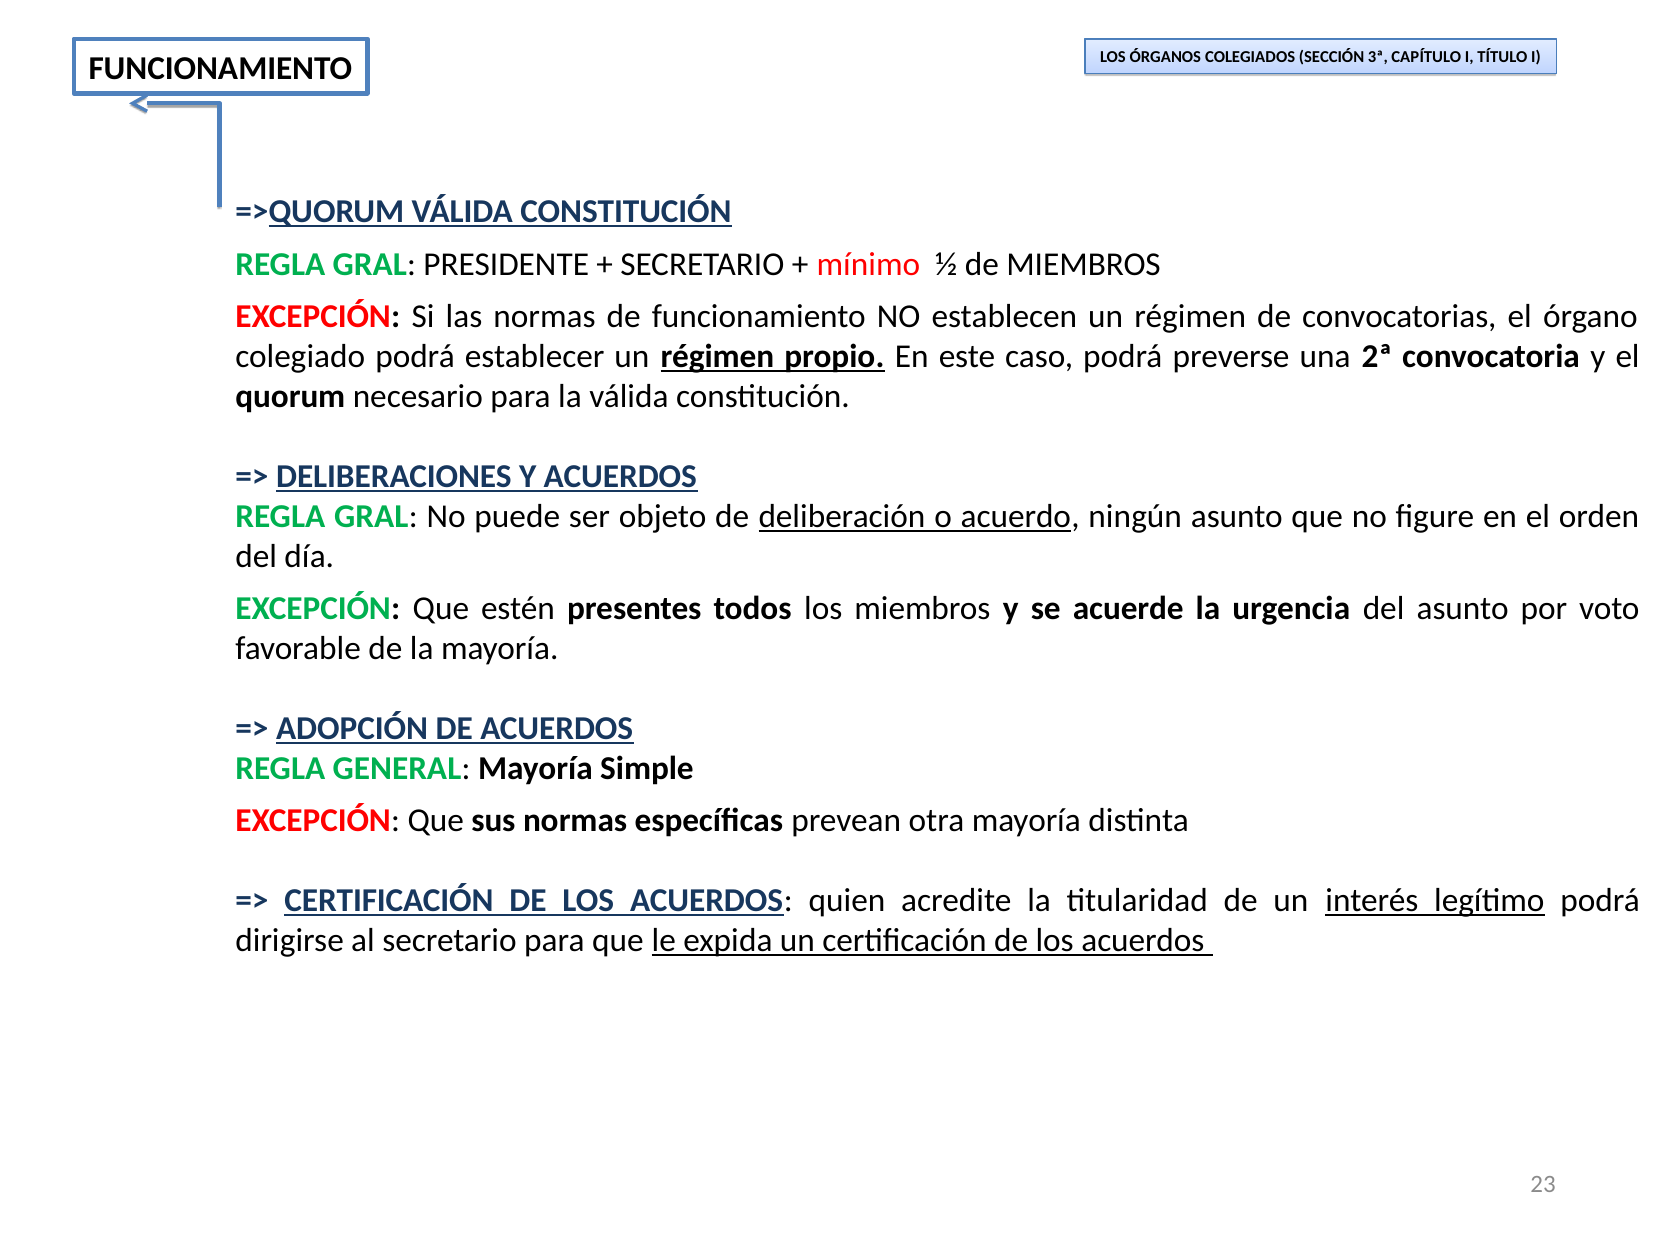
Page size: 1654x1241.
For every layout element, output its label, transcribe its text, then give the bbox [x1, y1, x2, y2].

text_box =>QUORUM VÁLIDA CONSTITUCIÓN REGLA GRAL: PRESIDENTE + SECRETARIO + mínimo ½ de MIEMBROS EXCEPCIÓN: Si las normas de funcionamiento NO establecen un régimen de convocatorias, el órgano colegiado podrá establecer un régimen propio. En este caso, podrá preverse una 2ª convocatoria y el quorum necesario para la válida constitución. => DELIBERACIONES Y ACUERDOS REGLA GRAL: No puede ser objeto de deliberación o acuerdo, ningún asunto que no figure en el orden del día. EXCEPCIÓN: Que estén presentes todos los miembros y se acuerde la urgencia del asunto por voto favorable de la mayoría. => ADOPCIÓN DE ACUERDOS REGLA GENERAL: Mayoría Simple EXCEPCIÓN: Que sus normas específicas prevean otra mayoría distinta => CERTIFICACIÓN DE LOS ACUERDOS: quien acredite la titularidad de un interés legítimo podrá dirigirse al secretario para que le expida un certificación de los acuerdos [220, 182, 1654, 1006]
text_box FUNCIONAMIENTO [73, 38, 368, 94]
slide_number <número> [1185, 1149, 1571, 1216]
text_box LOS ÓRGANOS COLEGIADOS (SECCIÓN 3ª, CAPÍTULO I, TÍTULO I) [1085, 38, 1557, 74]
